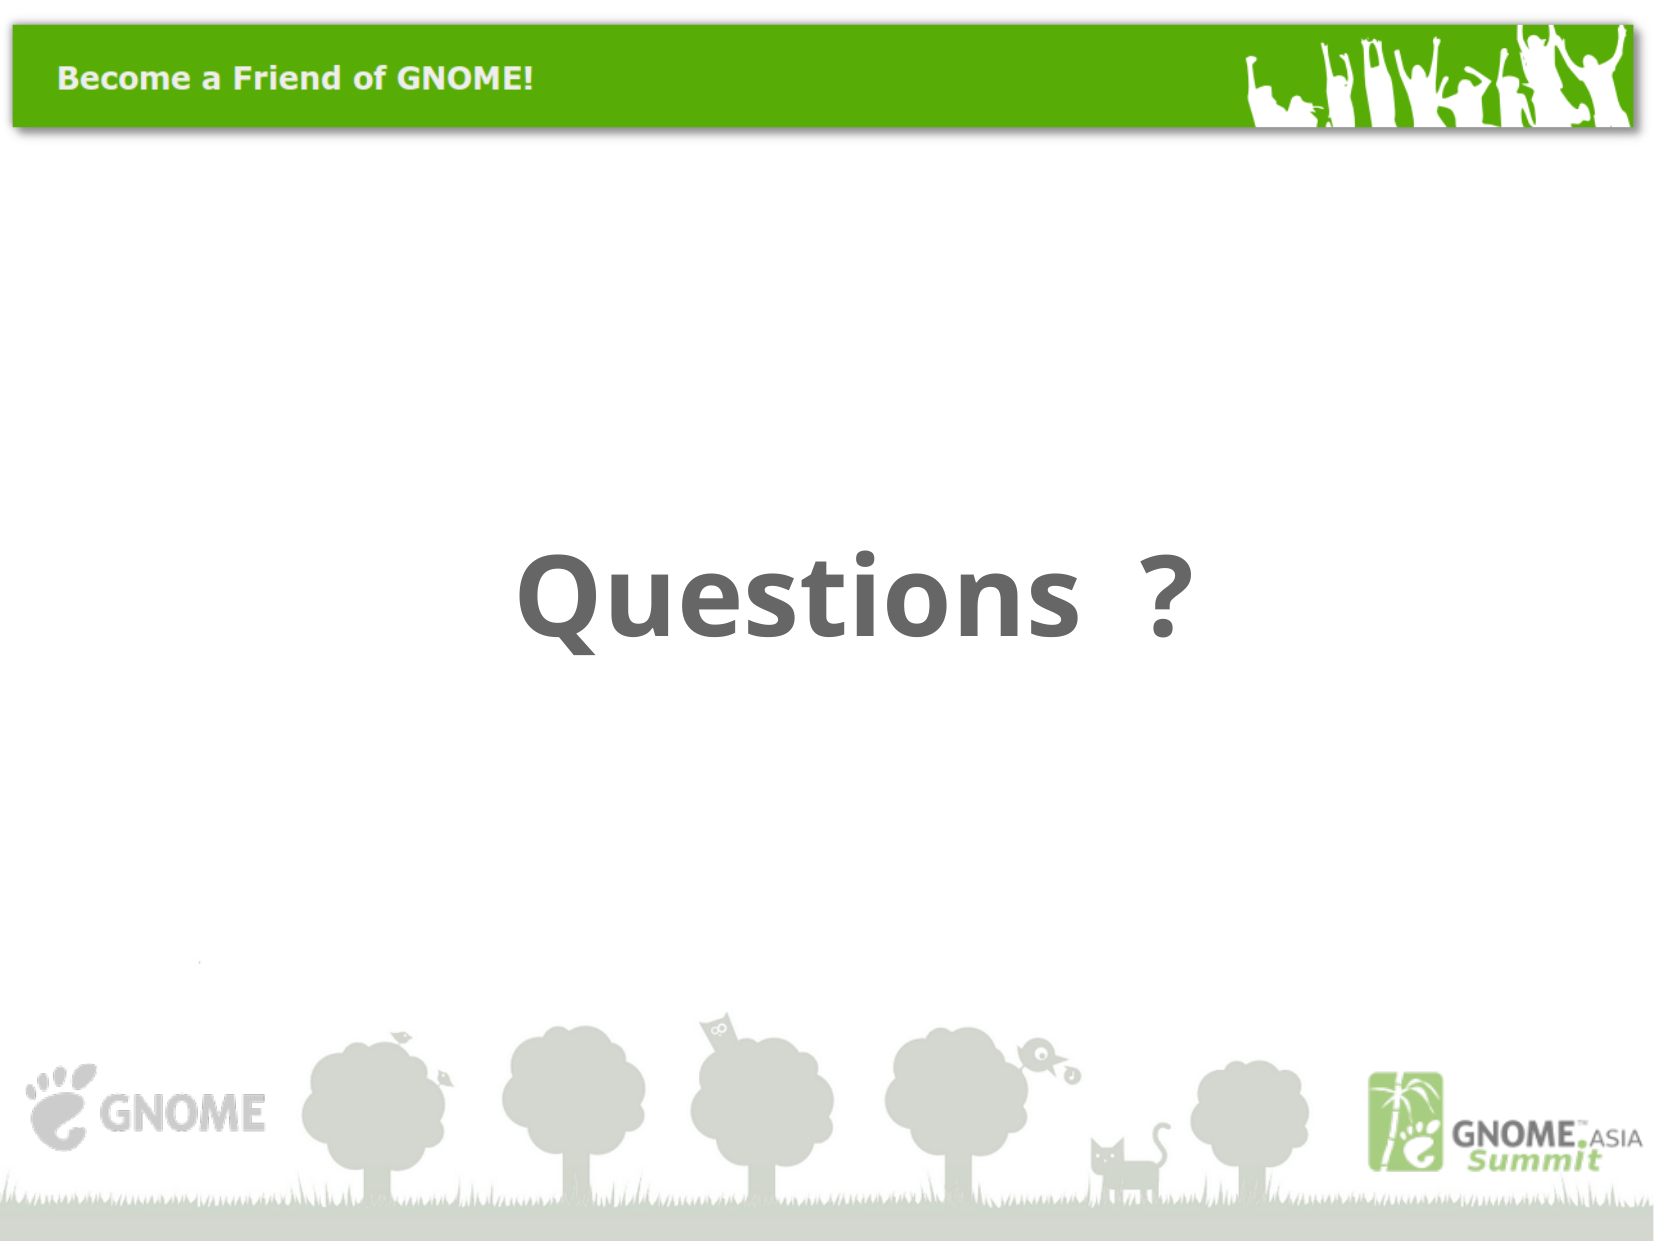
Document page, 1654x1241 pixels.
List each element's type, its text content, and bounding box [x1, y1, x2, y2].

text_box Questions ? [499, 508, 1182, 650]
picture [0, 12, 1654, 148]
picture [0, 949, 1654, 1241]
